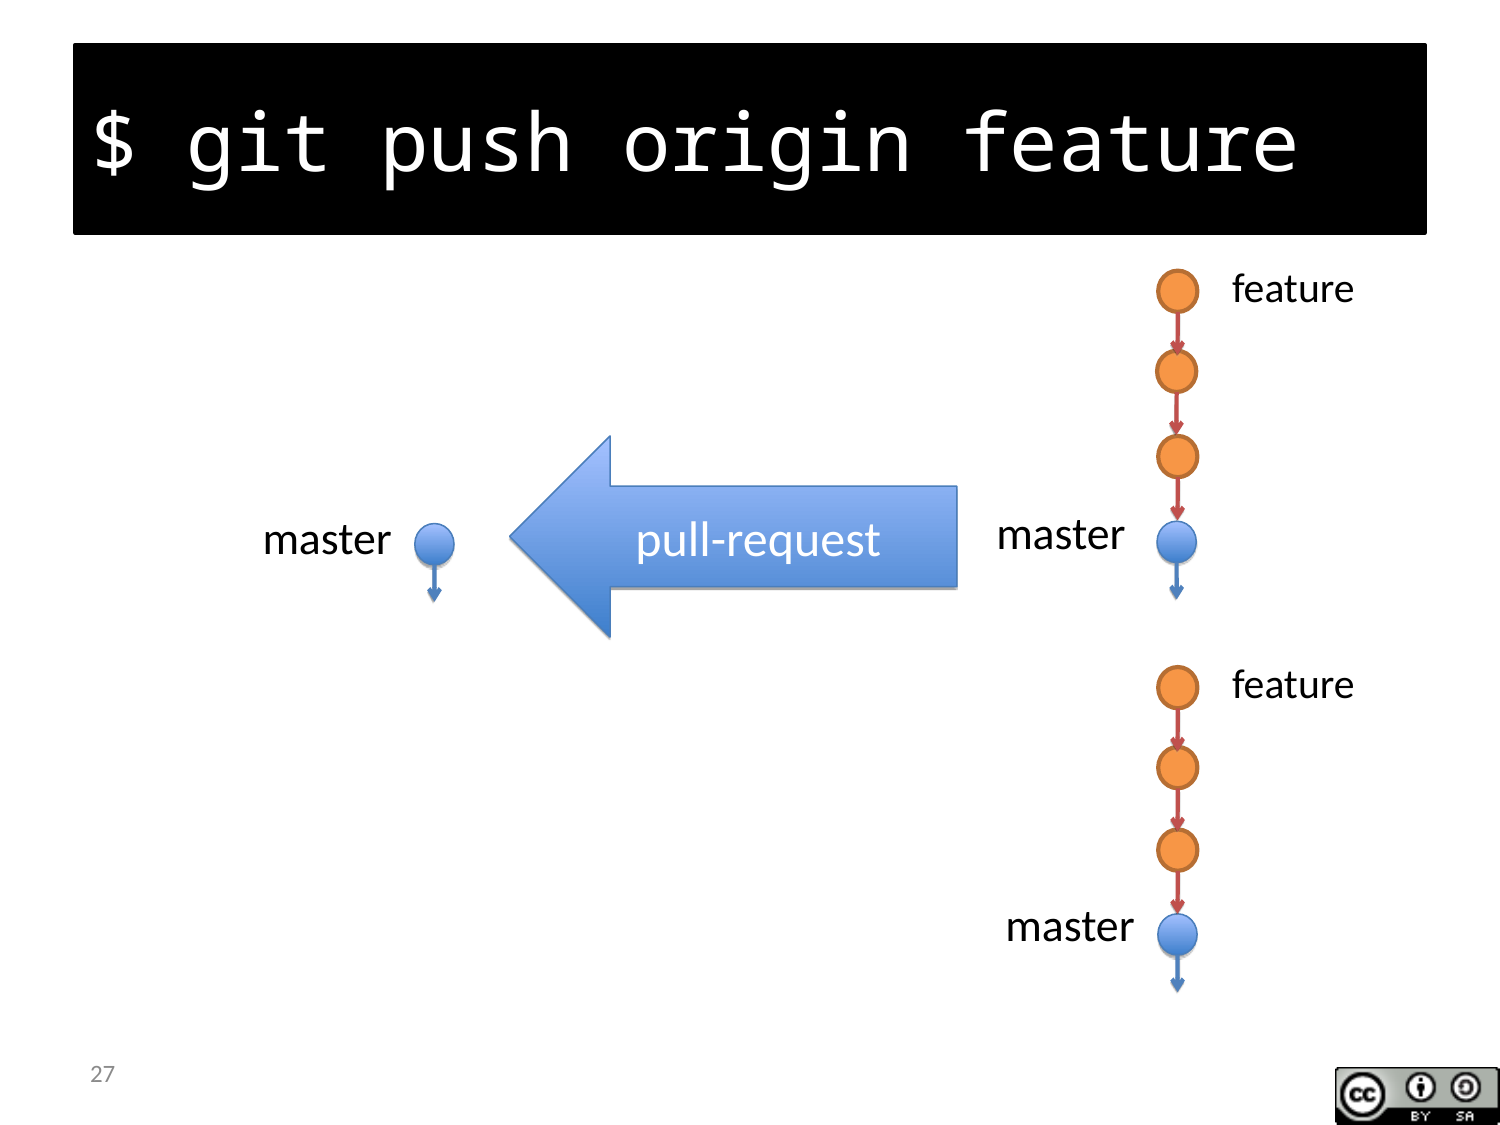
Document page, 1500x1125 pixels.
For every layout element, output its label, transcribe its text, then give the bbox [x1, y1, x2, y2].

text_box master [974, 887, 1167, 958]
text_box pull-request [509, 435, 957, 638]
text_box [1158, 747, 1198, 788]
text_box [1158, 829, 1198, 871]
text_box master [965, 496, 1158, 566]
text_box [1158, 521, 1197, 563]
text_box [1158, 435, 1198, 477]
text_box [1167, 914, 1198, 955]
picture [1335, 1067, 1500, 1125]
text_box [1158, 270, 1198, 312]
text_box [1158, 667, 1198, 708]
text_box feature [1197, 649, 1390, 715]
text_box [1157, 351, 1197, 392]
title $ git push origin feature [75, 45, 1425, 233]
slide_number <number> [75, 1042, 425, 1103]
text_box master [231, 501, 424, 572]
text_box feature [1197, 253, 1390, 319]
text_box [414, 523, 455, 565]
